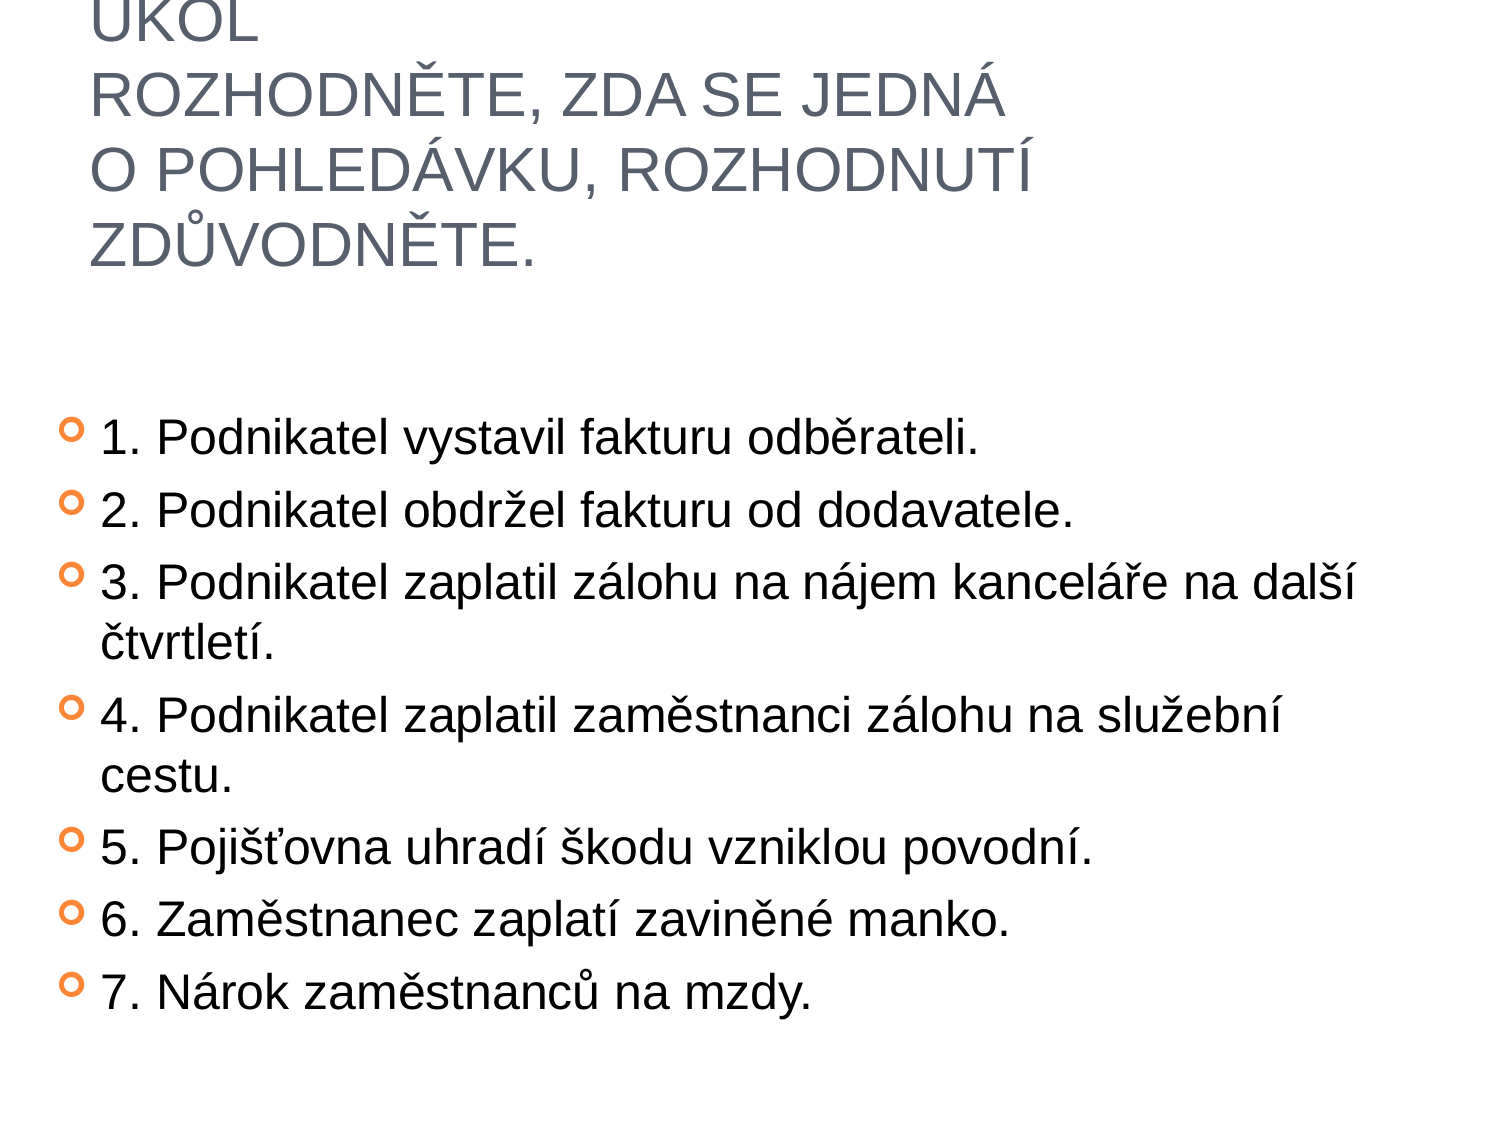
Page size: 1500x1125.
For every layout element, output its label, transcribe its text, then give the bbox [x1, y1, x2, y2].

list 1. Podnikatel vystavil fakturu odběrateli. 2. Podnikatel obdržel fakturu od dodavatele. 3. Podnikatel zaplatil zálohu na nájem kanceláře na další čtvrtletí. 4. Podnikatel zaplatil zaměstnanci zálohu na služební cestu. 5. Pojišťovna uhradí škodu vzniklou povodní. 6. Zaměstnanec zaplatí zaviněné manko. 7. Nárok zaměstnanců na mzdy. [41, 397, 1436, 1100]
title ÚKOL ROZHODNĚTE, ZDA SE JEDNÁ O POHLEDÁVKU, ROZHODNUTÍ ZDŮVODNĚTE. [74, 0, 1300, 362]
